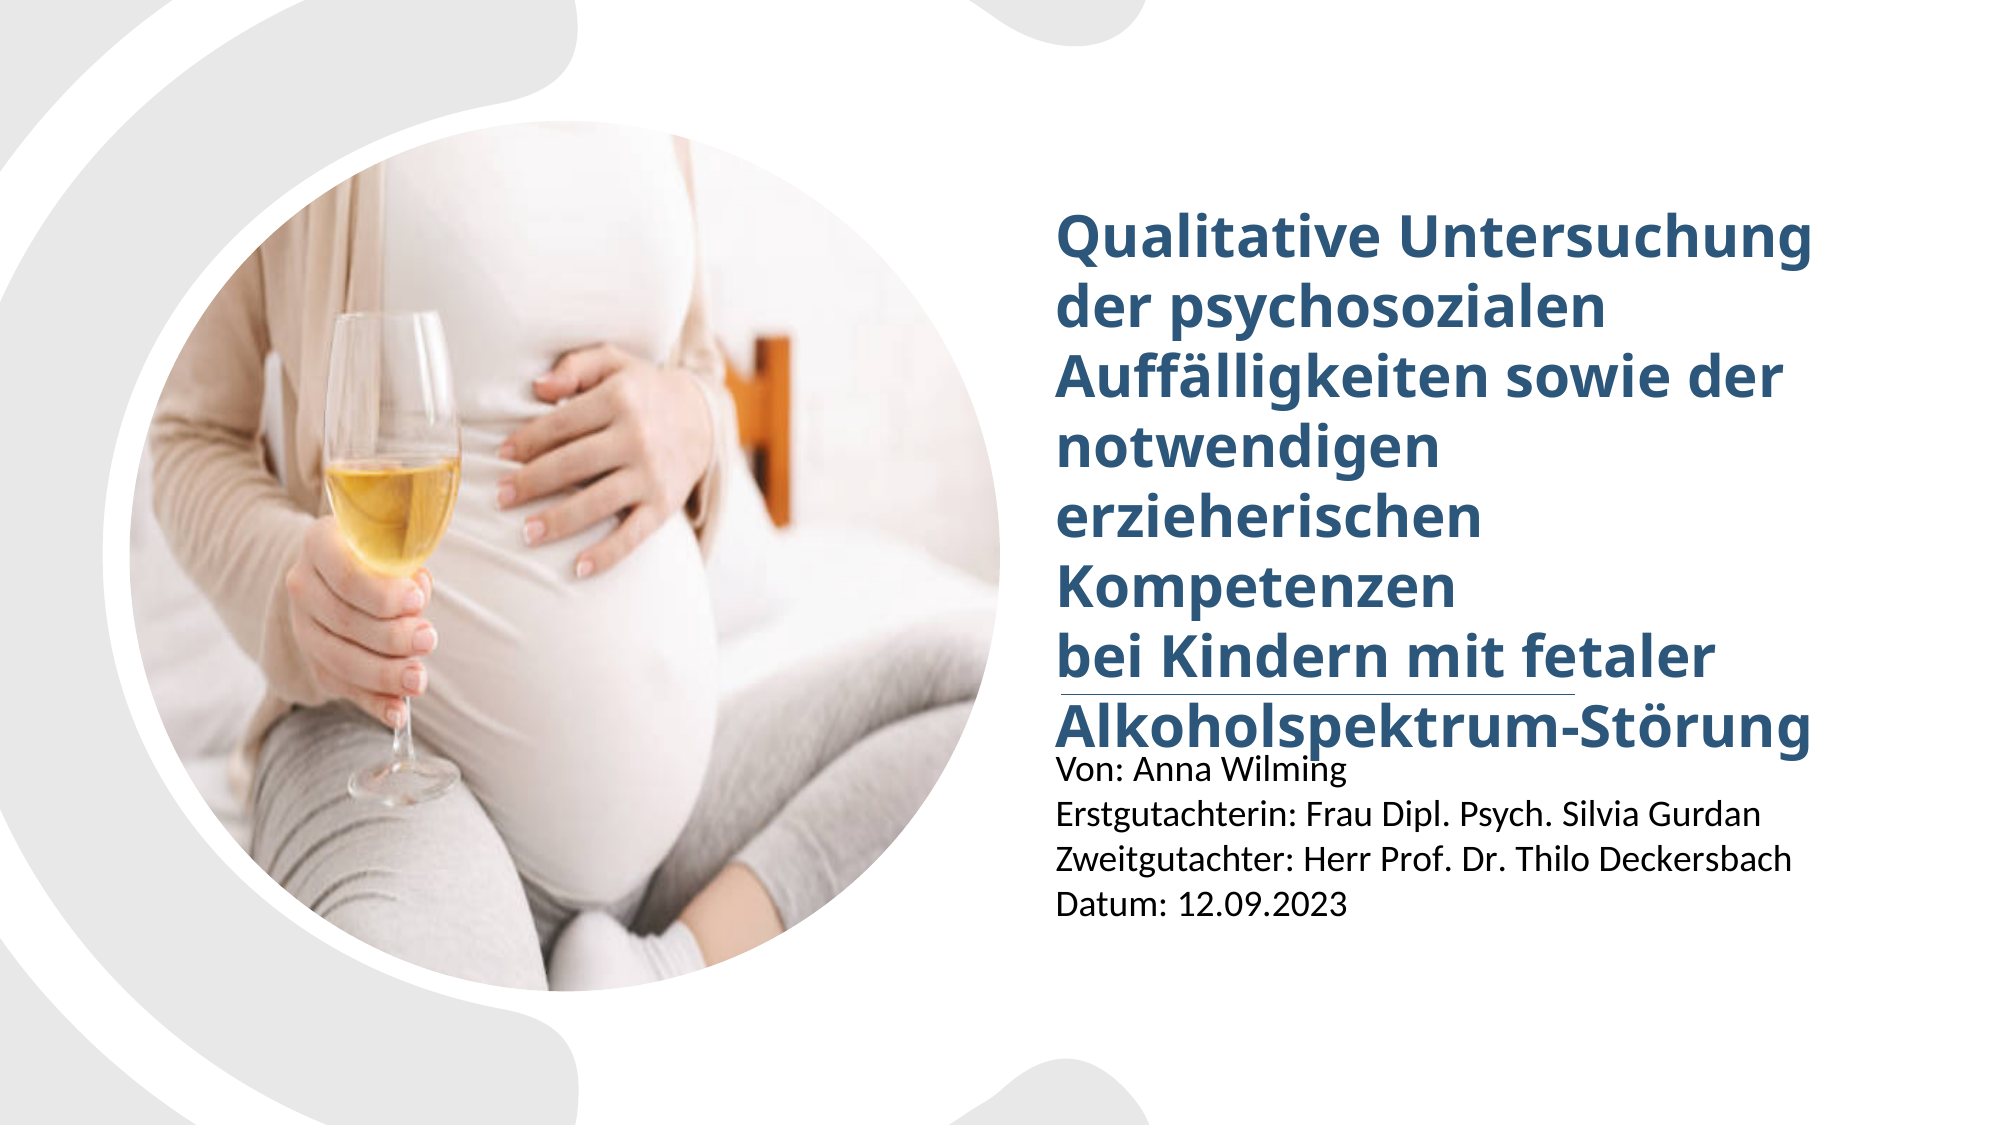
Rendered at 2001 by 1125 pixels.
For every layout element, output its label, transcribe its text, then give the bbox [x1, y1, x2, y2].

text_box [129, 120, 1000, 992]
text_box Von: Anna Wilming Erstgutachterin: Frau Dipl. Psych. Silvia Gurdan Zweitgutachter: Herr Prof. Dr. Thilo Deckersbach Datum: 12.09.2023 [1040, 736, 1850, 934]
text_box Qualitative Untersuchung der psychosozialen Auffälligkeiten sowie der notwendigen erzieherischen Kompetenzen bei Kindern mit fetaler Alkoholspektrum-Störung [1040, 191, 1850, 702]
